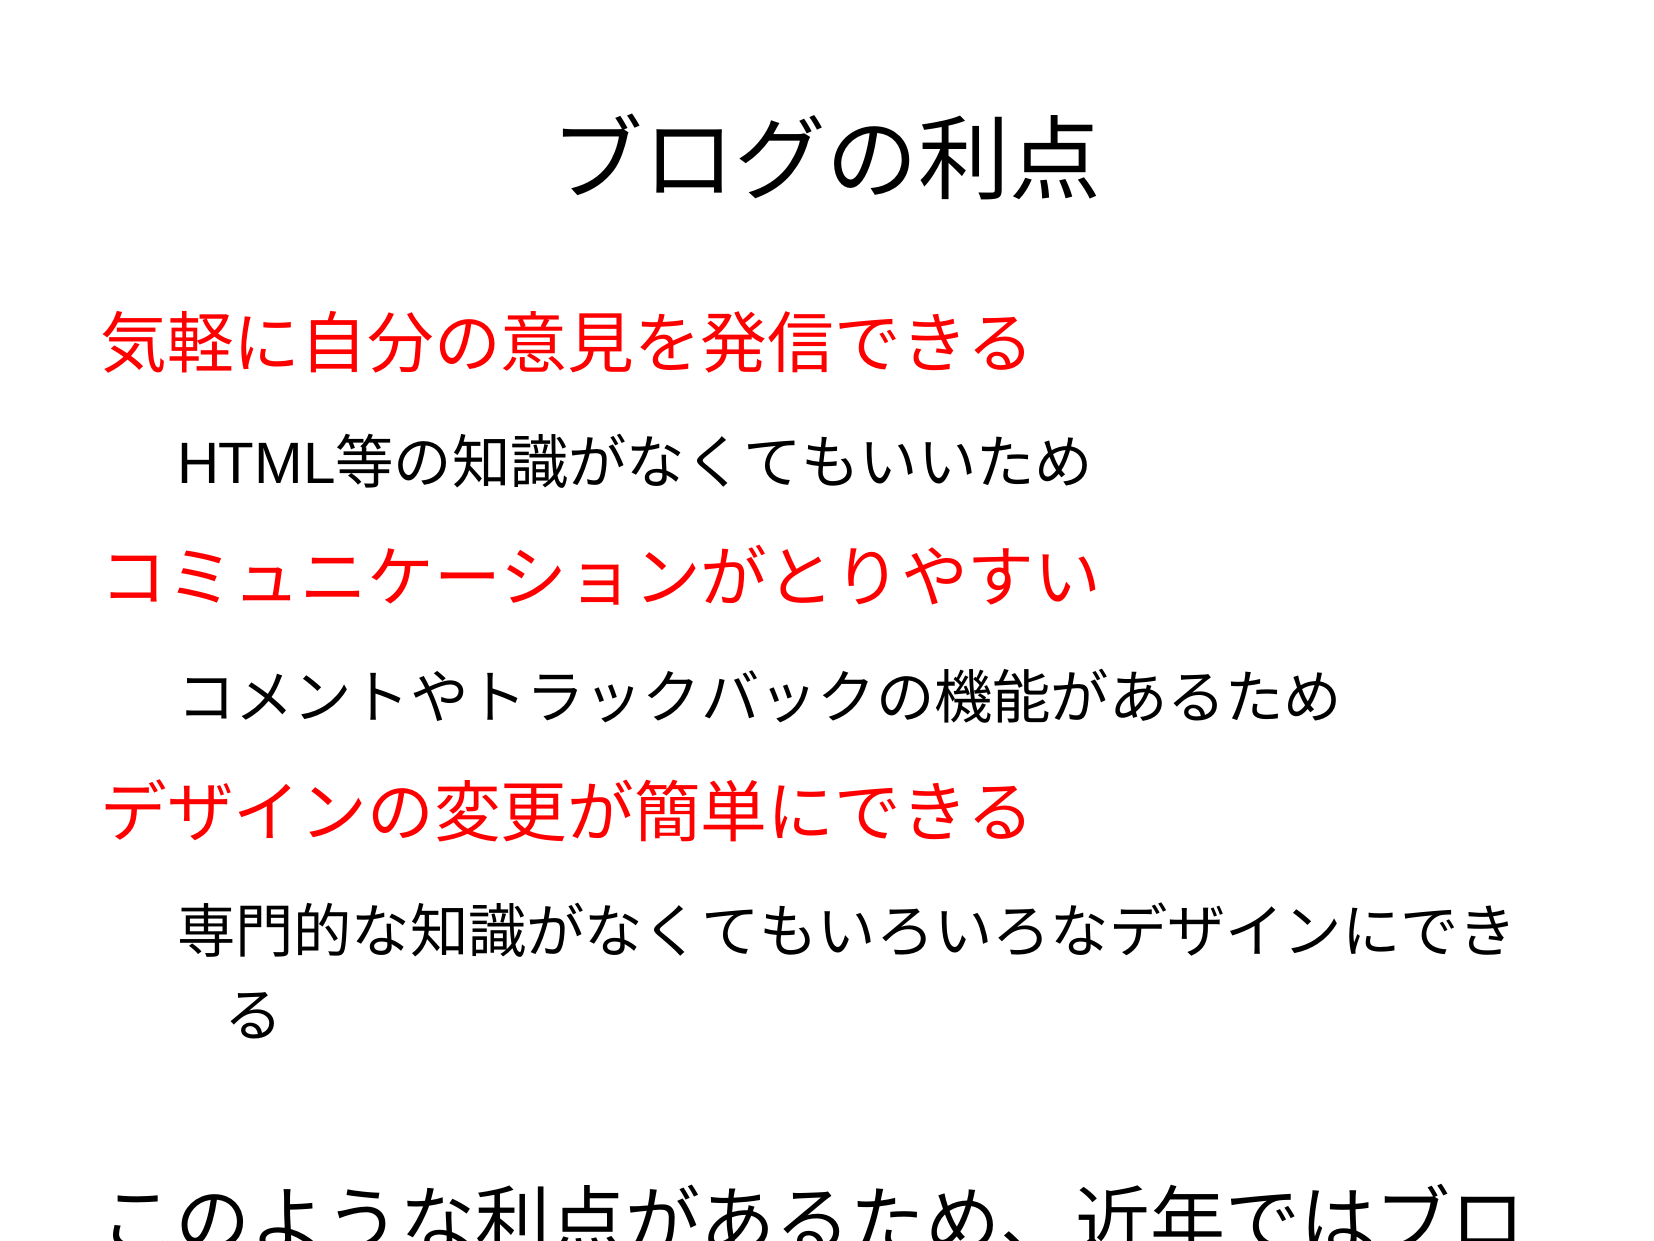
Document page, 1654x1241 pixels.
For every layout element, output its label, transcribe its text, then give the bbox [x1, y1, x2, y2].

list 気軽に自分の意見を発信できる HTML等の知識がなくてもいいため コミュニケーションがとりやすい コメントやトラックバックの機能があるため デザインの変更が簡単にできる 専門的な知識がなくてもいろいろなデザインにできる このような利点があるため、近年ではブログの利用者が増えてきています。 [82, 290, 1571, 1109]
title ブログの利点 [82, 49, 1571, 257]
